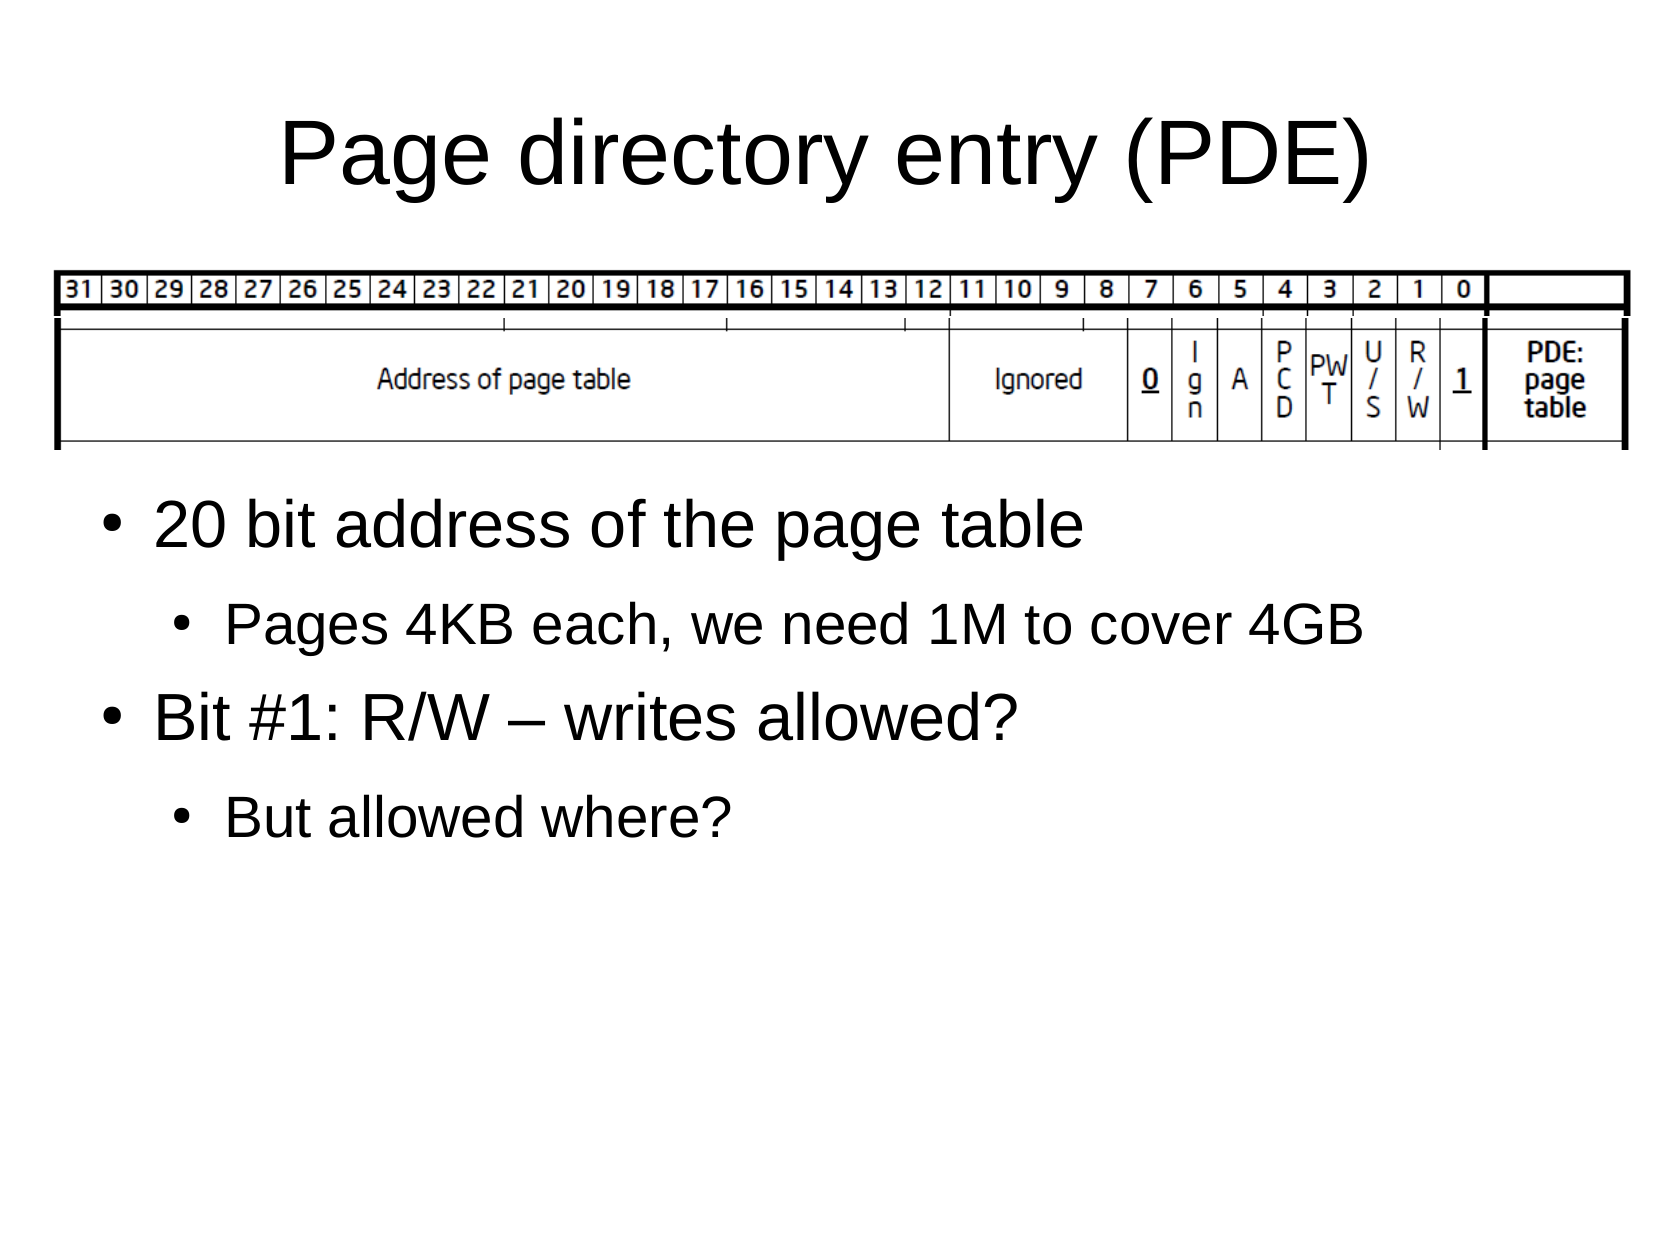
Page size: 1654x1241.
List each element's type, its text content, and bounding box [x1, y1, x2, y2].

picture [42, 262, 1636, 316]
picture [37, 318, 1642, 451]
title Page directory entry (PDE) [82, 49, 1571, 257]
list 20 bit address of the page table Pages 4KB each, we need 1M to cover 4GB Bit #1: R/W – writes allowed? But allowed where? [82, 487, 1571, 1088]
